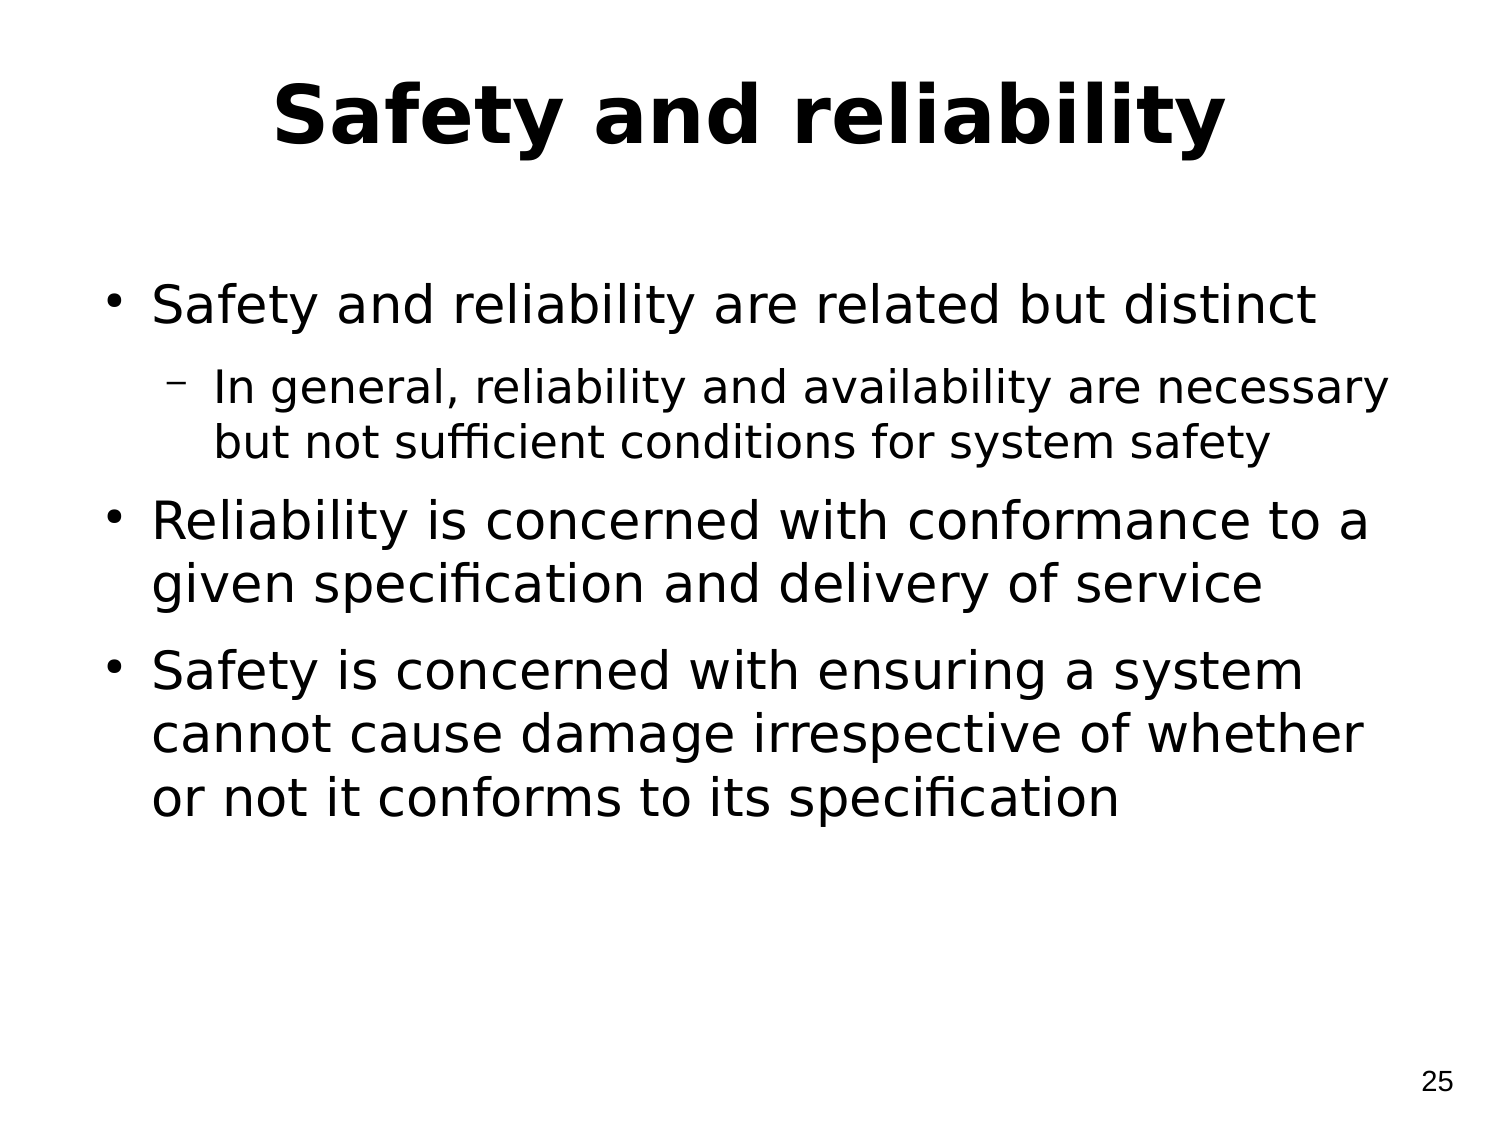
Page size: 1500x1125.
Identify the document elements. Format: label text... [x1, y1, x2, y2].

list Safety and reliability are related but distinct In general, reliability and availability are necessary but not sufficient conditions for system safety Reliability is concerned with conformance to a given specification and delivery of service Safety is concerned with ensuring a system cannot cause damage irrespective of whether or not it conforms to its specification [75, 263, 1425, 916]
title Safety and reliability [75, 44, 1425, 177]
